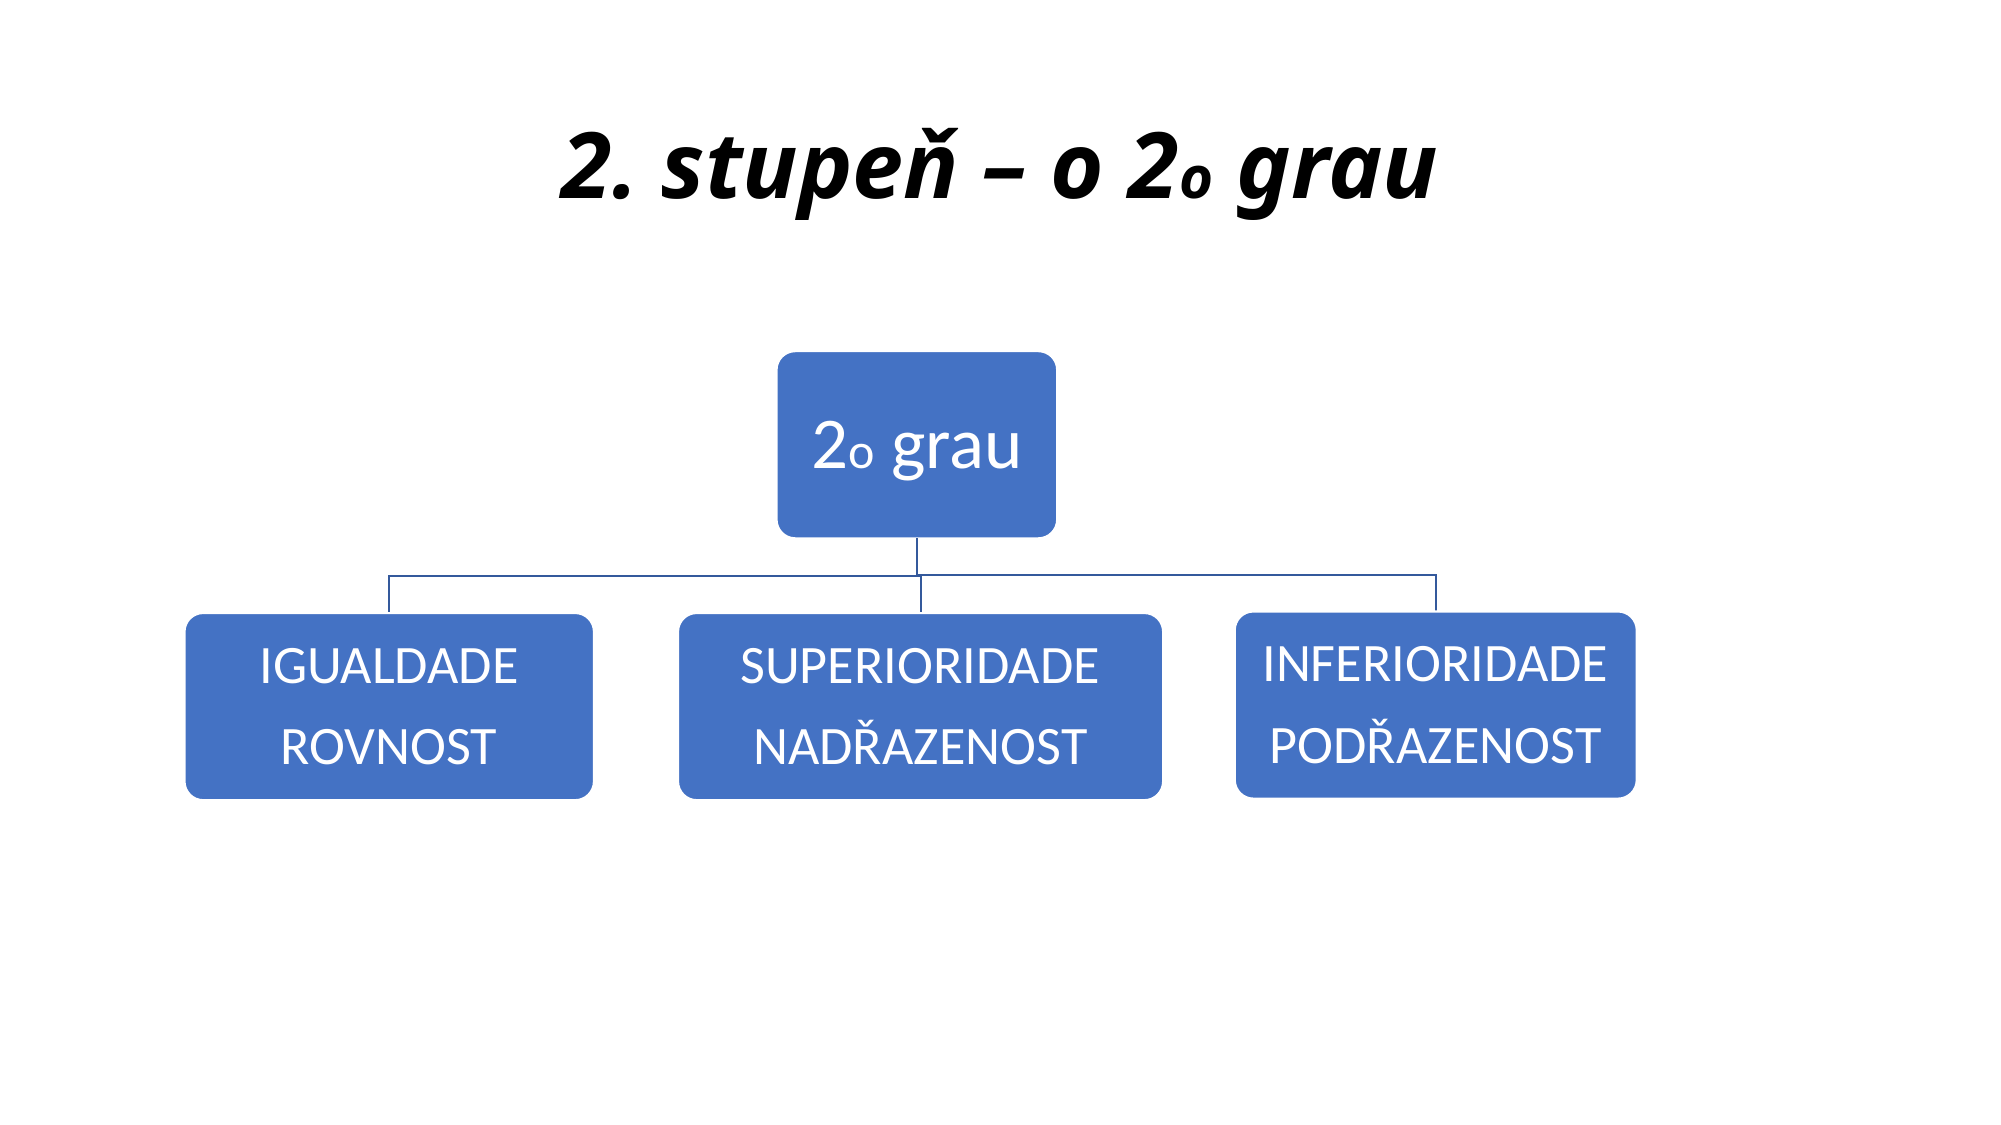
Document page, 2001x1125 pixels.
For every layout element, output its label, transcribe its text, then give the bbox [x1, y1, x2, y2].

text_box 2o grau [776, 351, 1058, 539]
text_box IGUALDADE ROVNOST [184, 613, 594, 801]
title 2. stupeň – o 2o grau [137, 59, 1863, 278]
list [137, 299, 1863, 1014]
text_box INFERIORIDADE PODŘAZENOST [1234, 611, 1637, 799]
text_box SUPERIORIDADE NADŘAZENOST [678, 613, 1164, 801]
